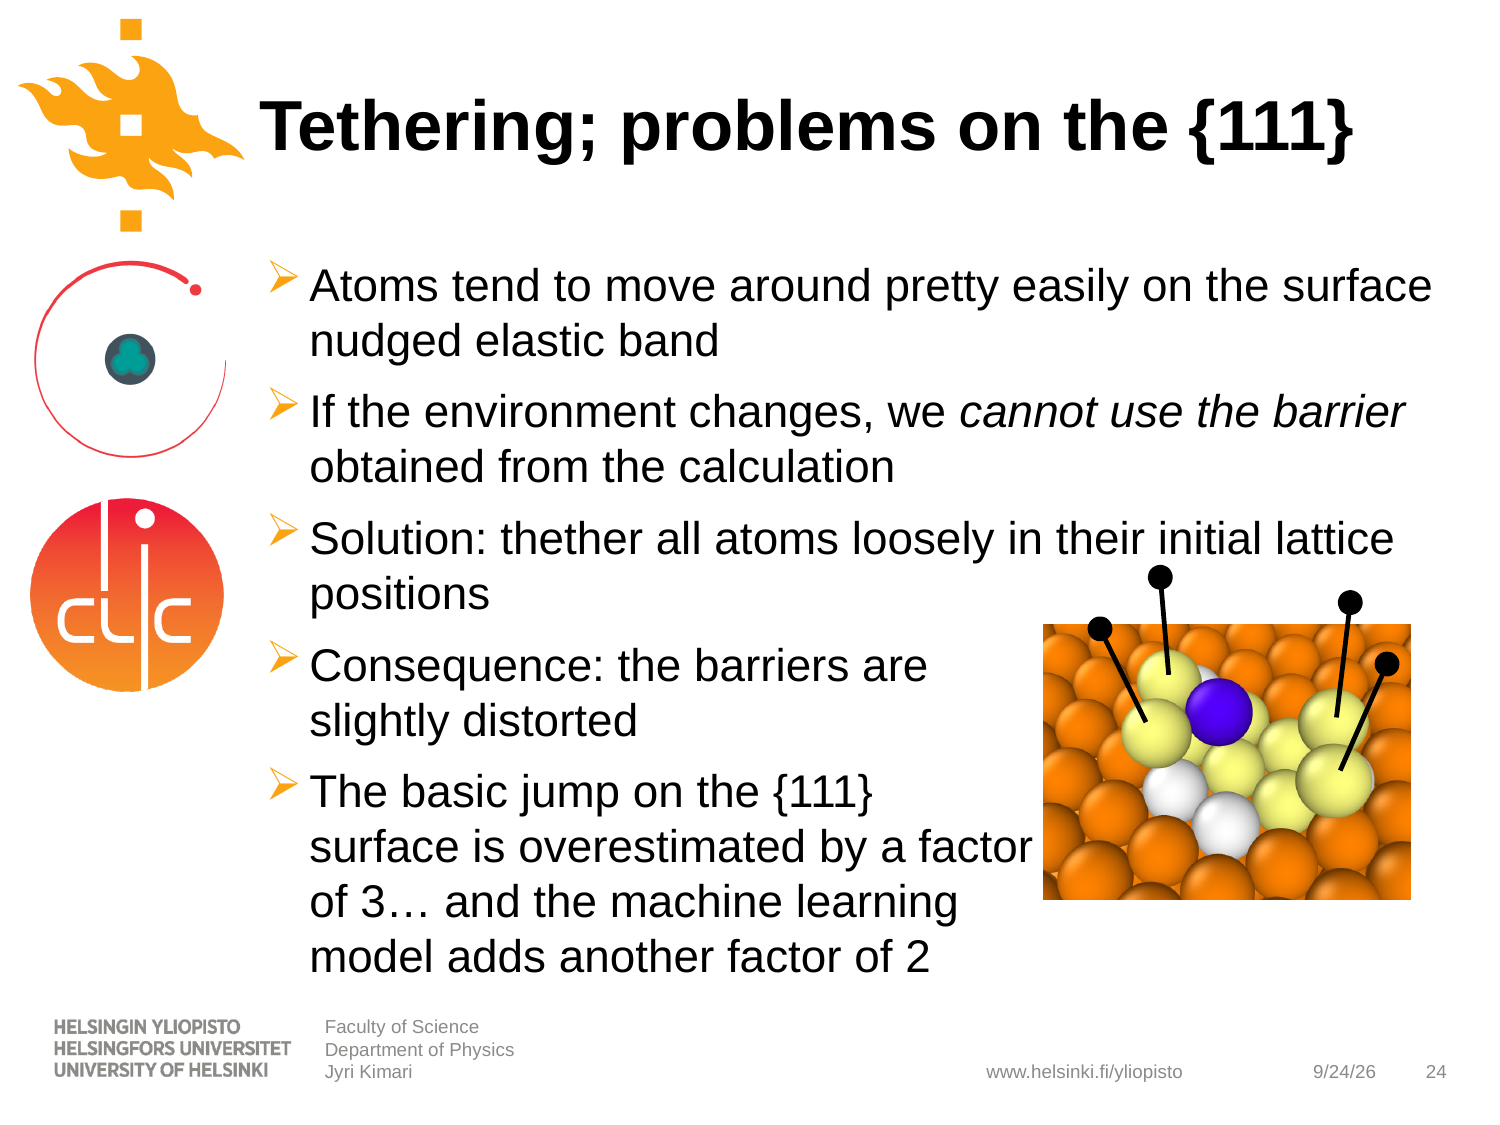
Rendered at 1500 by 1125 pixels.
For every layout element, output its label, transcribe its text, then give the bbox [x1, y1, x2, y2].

picture [53, 1017, 292, 1079]
slide_number 11/14/18 [1230, 1011, 1376, 1083]
picture [1043, 624, 1411, 901]
list Atoms tend to move around pretty easily on the surface nudged elastic band If the environment changes, we cannot use the barrier obtained from the calculation Solution: thether all atoms loosely in their initial lattice positions Consequence: the barriers are slightly distorted The basic jump on the {111} surface is overestimated by a factor of 3… and the machine learning model adds another factor of 2 [265, 255, 1447, 988]
title Tethering; problems on the {111} [259, 30, 1447, 214]
picture [0, 255, 272, 740]
slide_number 10 [1376, 1011, 1447, 1083]
footer Faculty of Science Department of Physics Jyri Kimari [324, 1011, 750, 1083]
